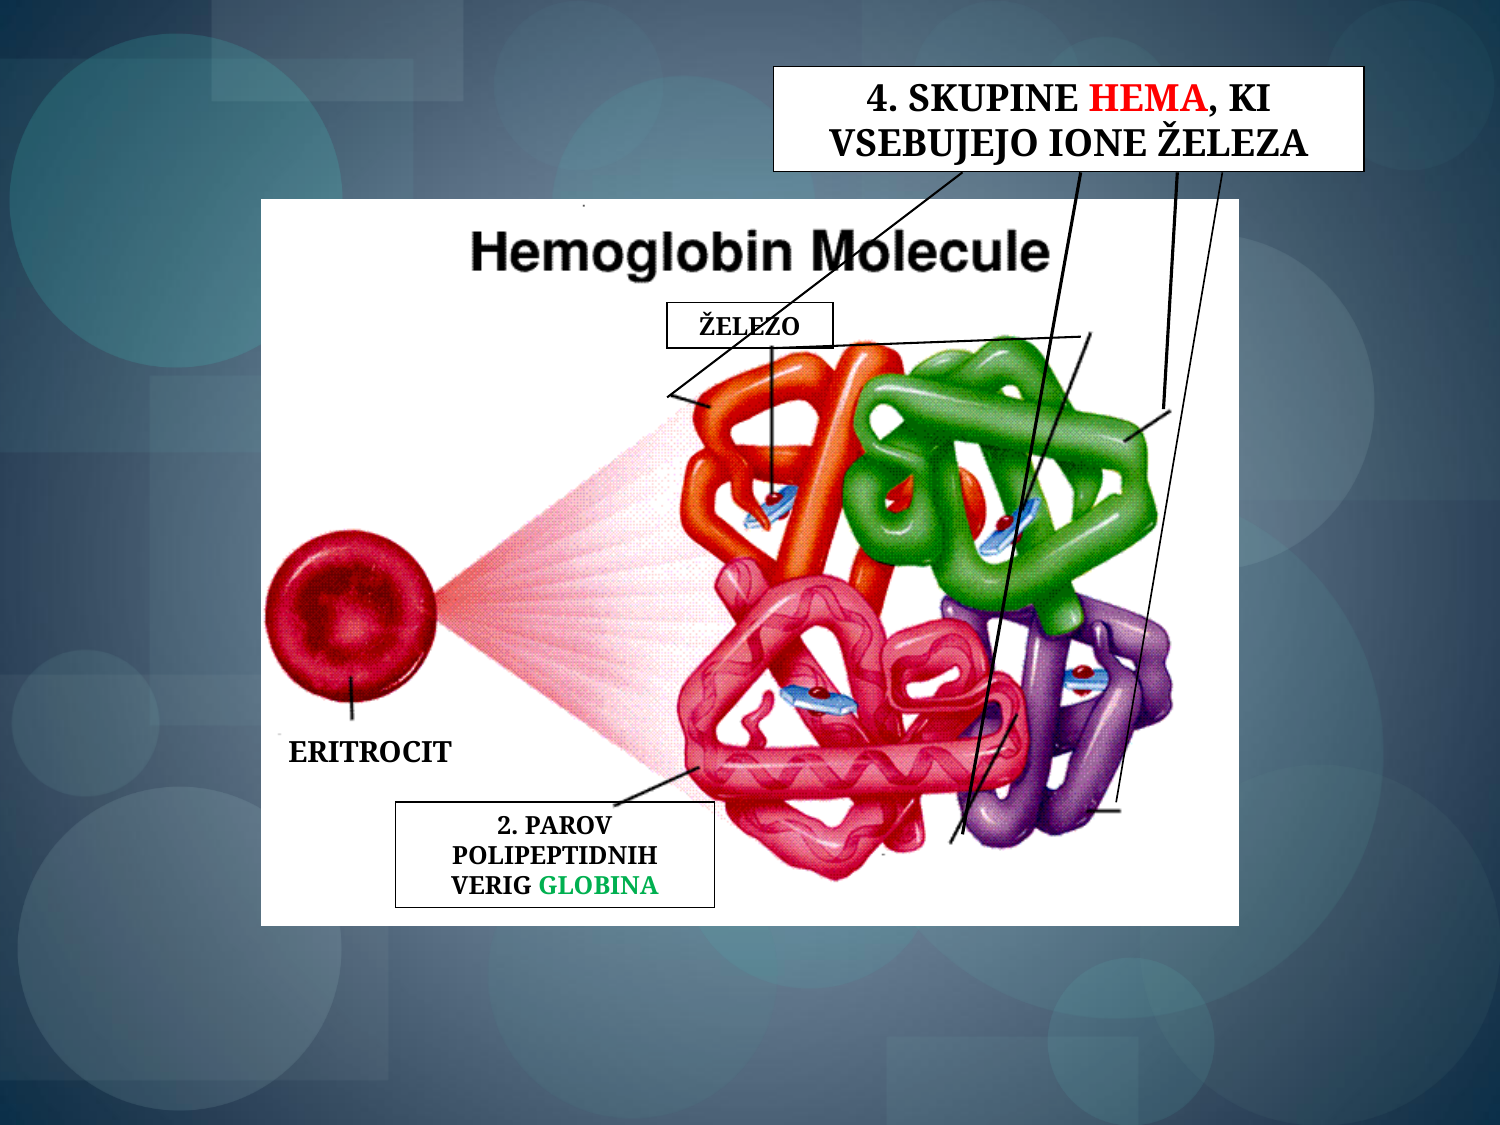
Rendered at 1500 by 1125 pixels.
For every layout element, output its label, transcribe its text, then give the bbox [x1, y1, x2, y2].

text_box ŽELEZO [667, 302, 789, 348]
text_box 2. PAROV POLIPEPTIDNIH VERIG GLOBINA [395, 802, 715, 908]
text_box 4. SKUPINE HEMA, KI VSEBUJEJO IONE ŽELEZA [773, 66, 1365, 172]
text_box ERITROCIT [273, 725, 475, 776]
text_box ŽELEZO [735, 302, 833, 348]
picture [0, 0, 1500, 1125]
